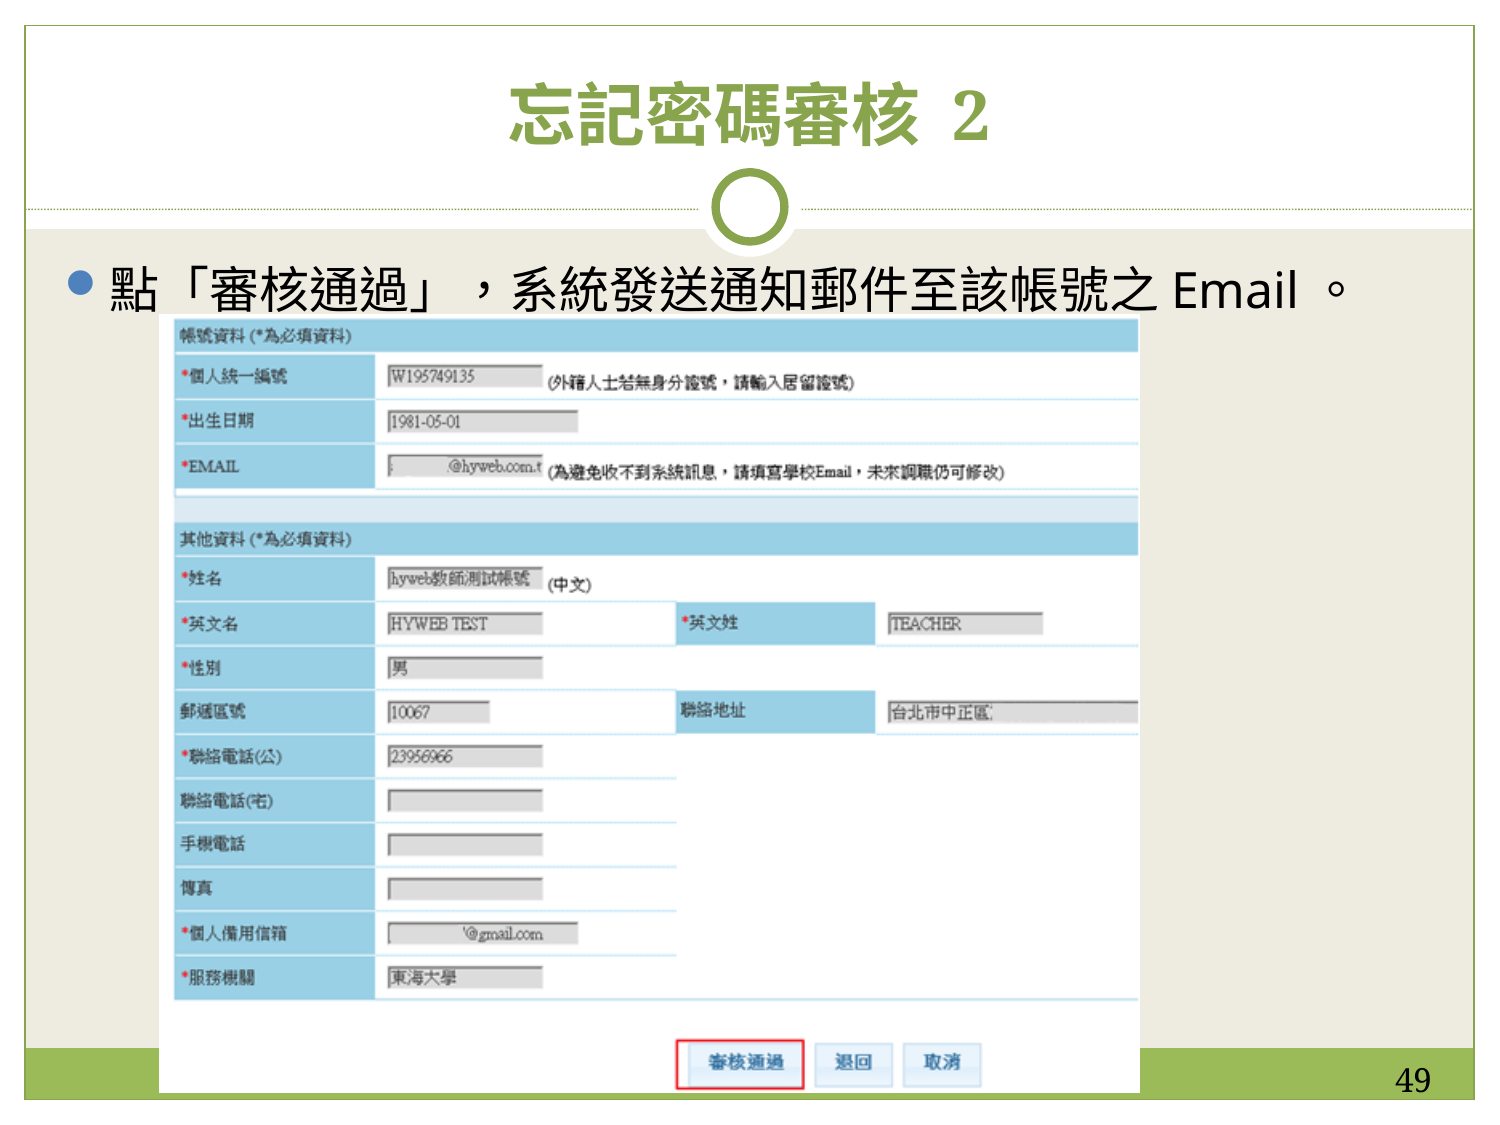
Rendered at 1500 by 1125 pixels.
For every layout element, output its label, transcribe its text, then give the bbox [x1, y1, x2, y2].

title 忘記密碼審核 2 [49, 37, 1450, 162]
text_box [1376, 1045, 1452, 1118]
picture [159, 314, 1140, 1093]
list 點「審核通過」，系統發送通知郵件至該帳號之Email。 [49, 250, 1445, 1001]
